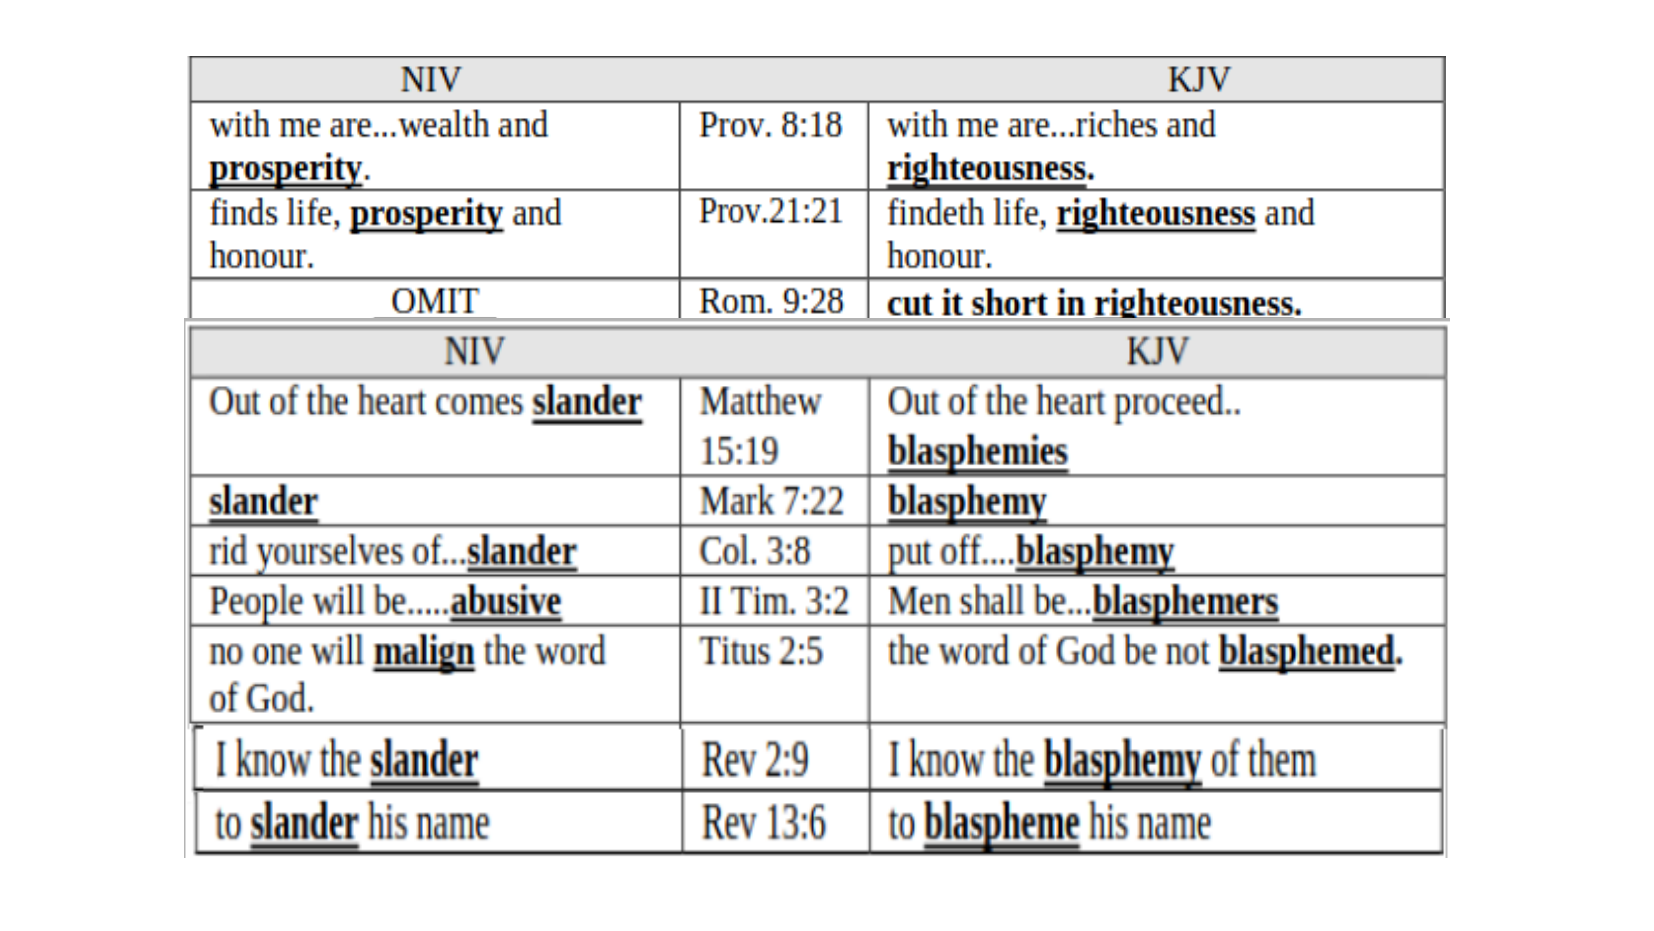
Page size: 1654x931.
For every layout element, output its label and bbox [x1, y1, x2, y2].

picture [184, 56, 1450, 859]
